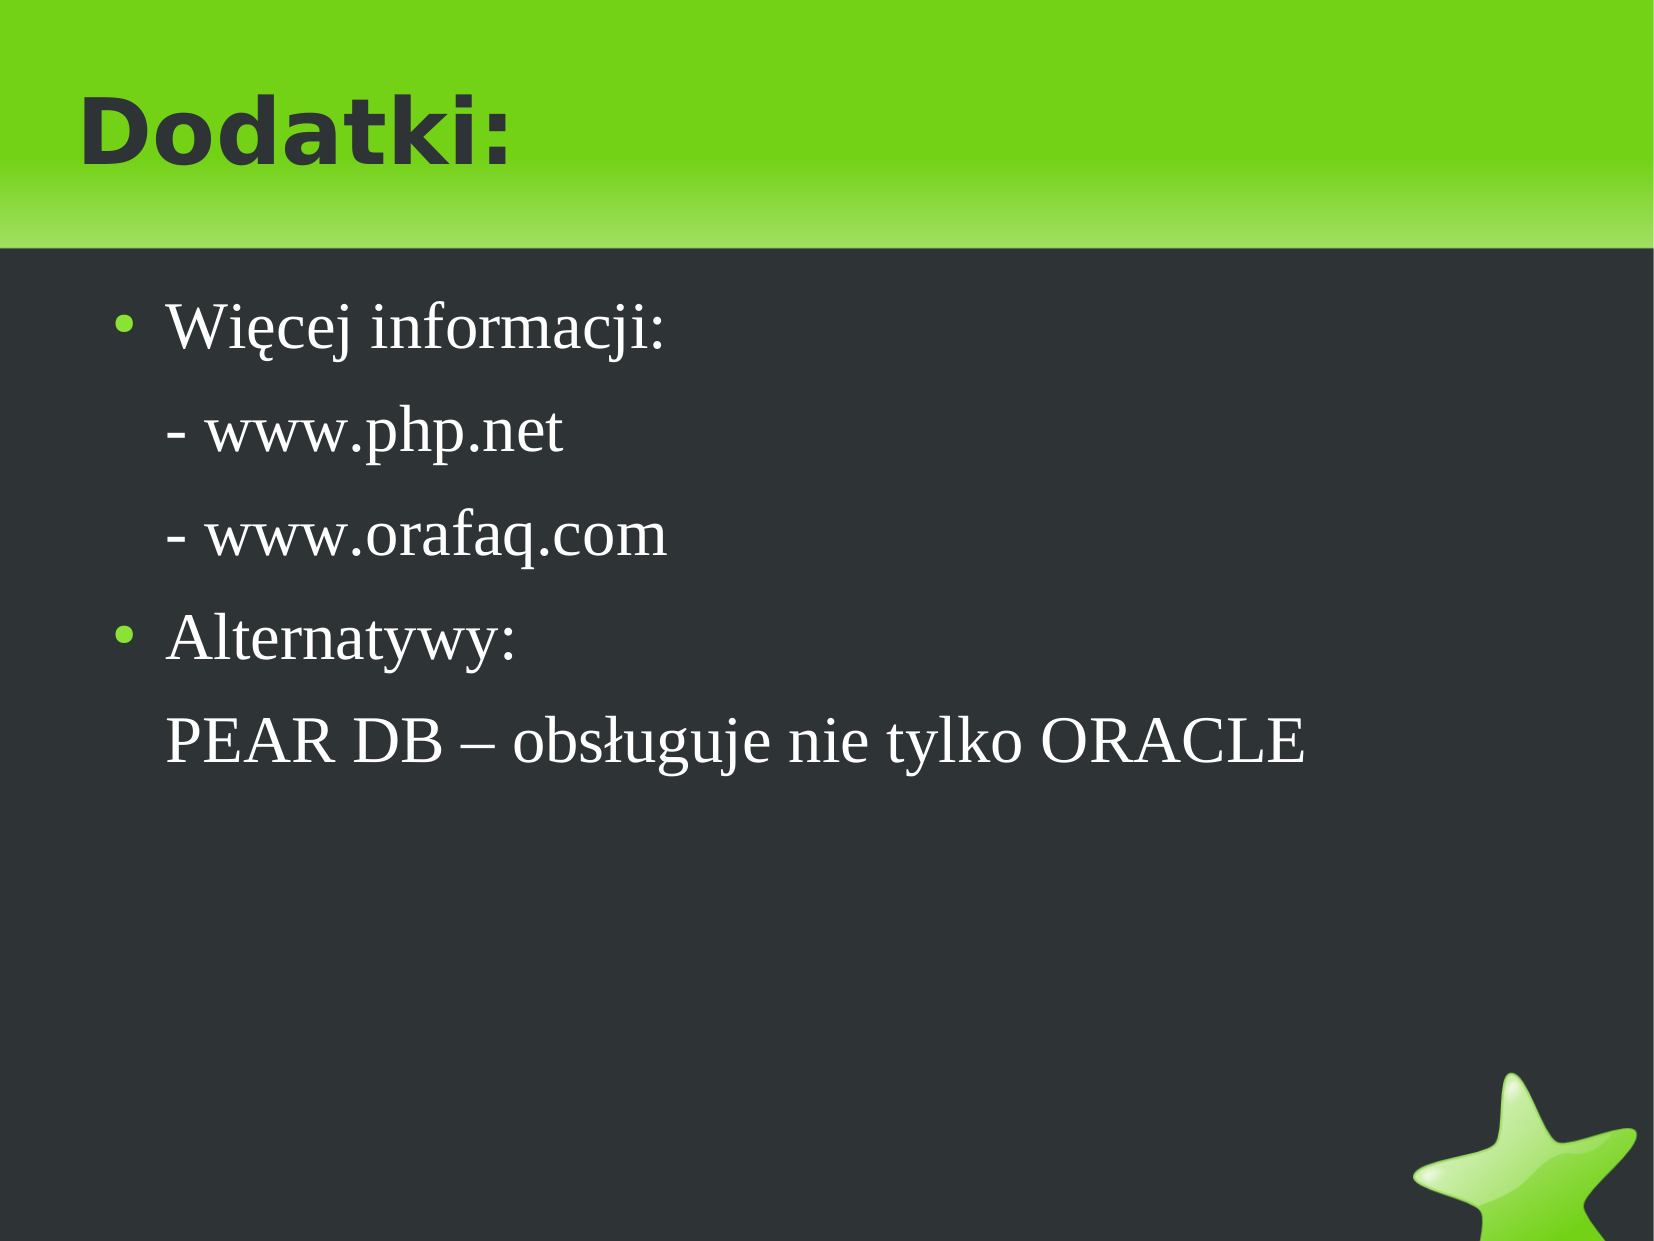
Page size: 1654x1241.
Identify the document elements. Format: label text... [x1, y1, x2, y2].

list Więcej informacji: - www.php.net - www.orafaq.com Alternatywy: PEAR DB – obsługuje nie tylko ORACLE [76, 288, 1565, 1093]
title Dodatki: [76, 36, 1565, 229]
picture [0, 0, 1654, 1241]
